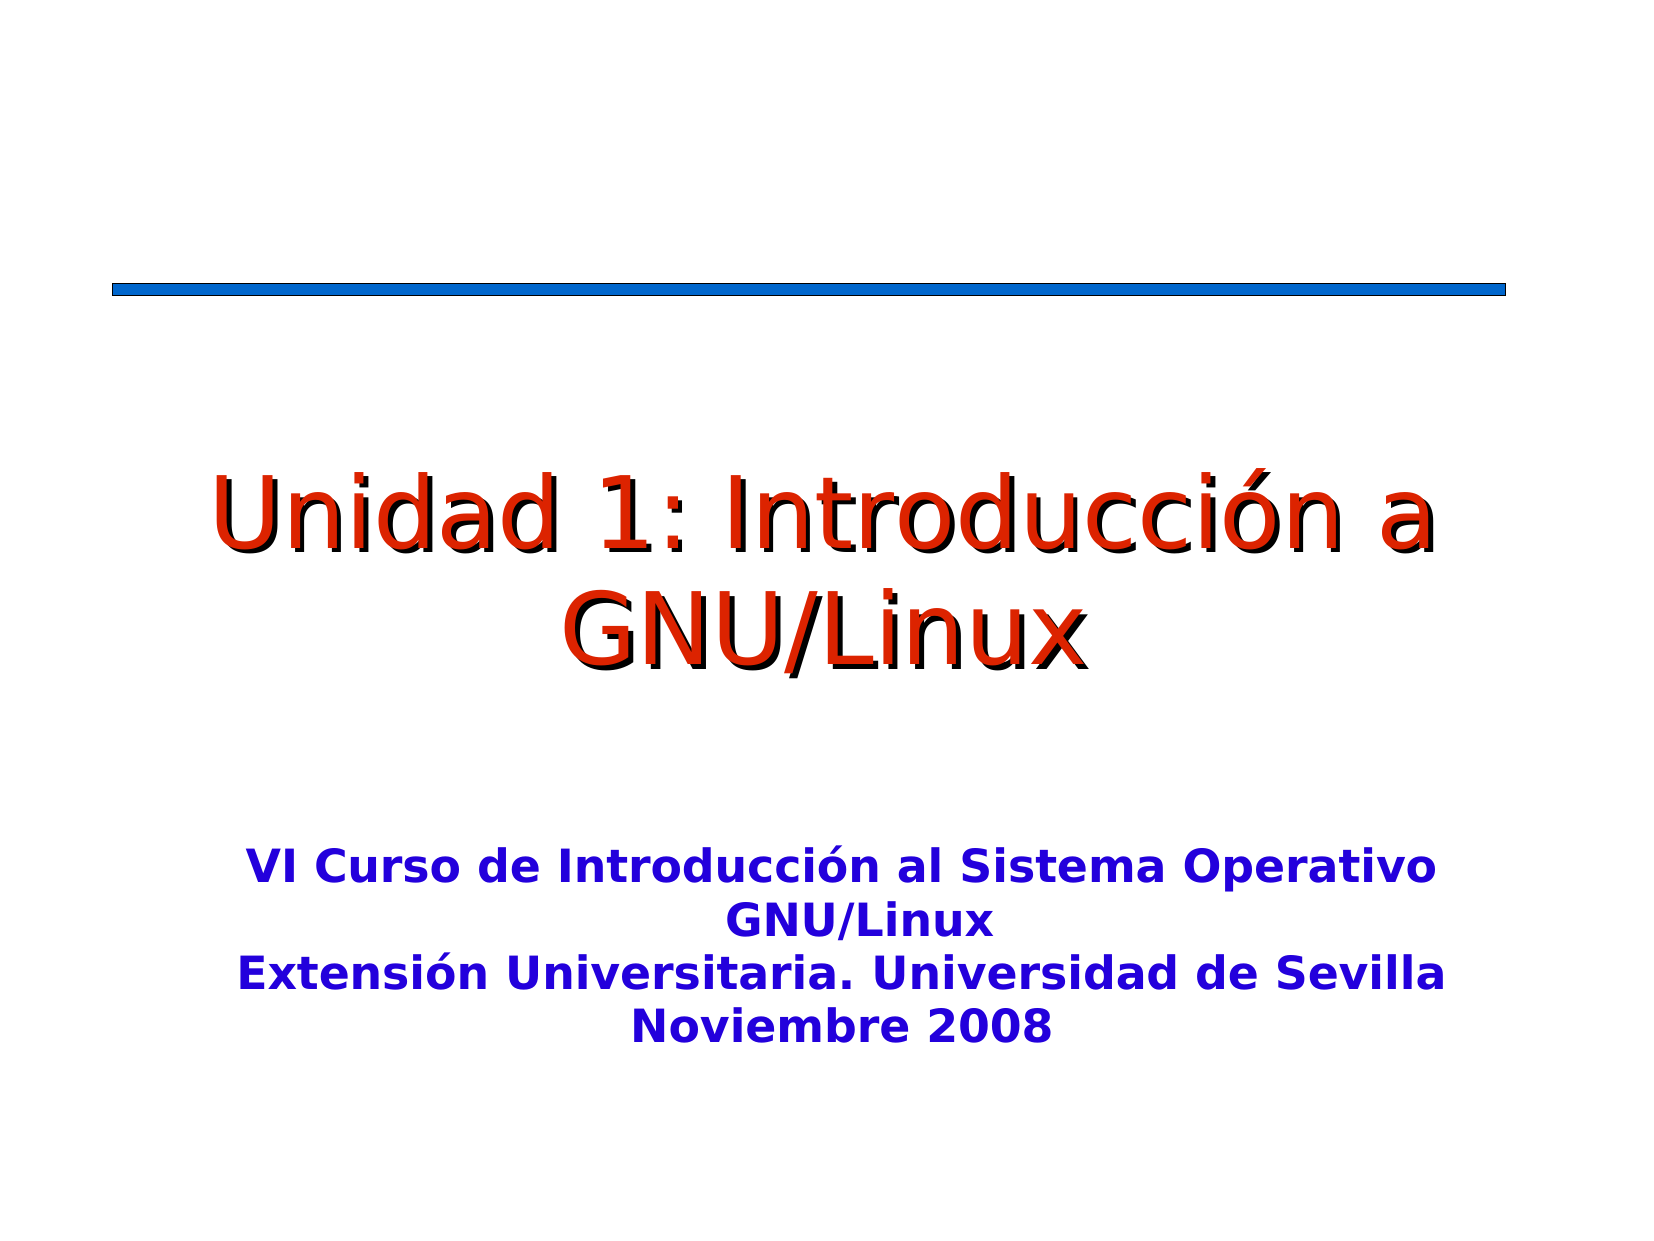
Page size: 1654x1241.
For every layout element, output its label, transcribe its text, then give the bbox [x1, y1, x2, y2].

title Unidad 1: Introducción a GNU/Linux [118, 353, 1531, 790]
text_box VI Curso de Introducción al Sistema Operativo GNU/Linux Extensión Universitaria. Universidad de Sevilla Noviembre 2008 [118, 826, 1531, 1068]
